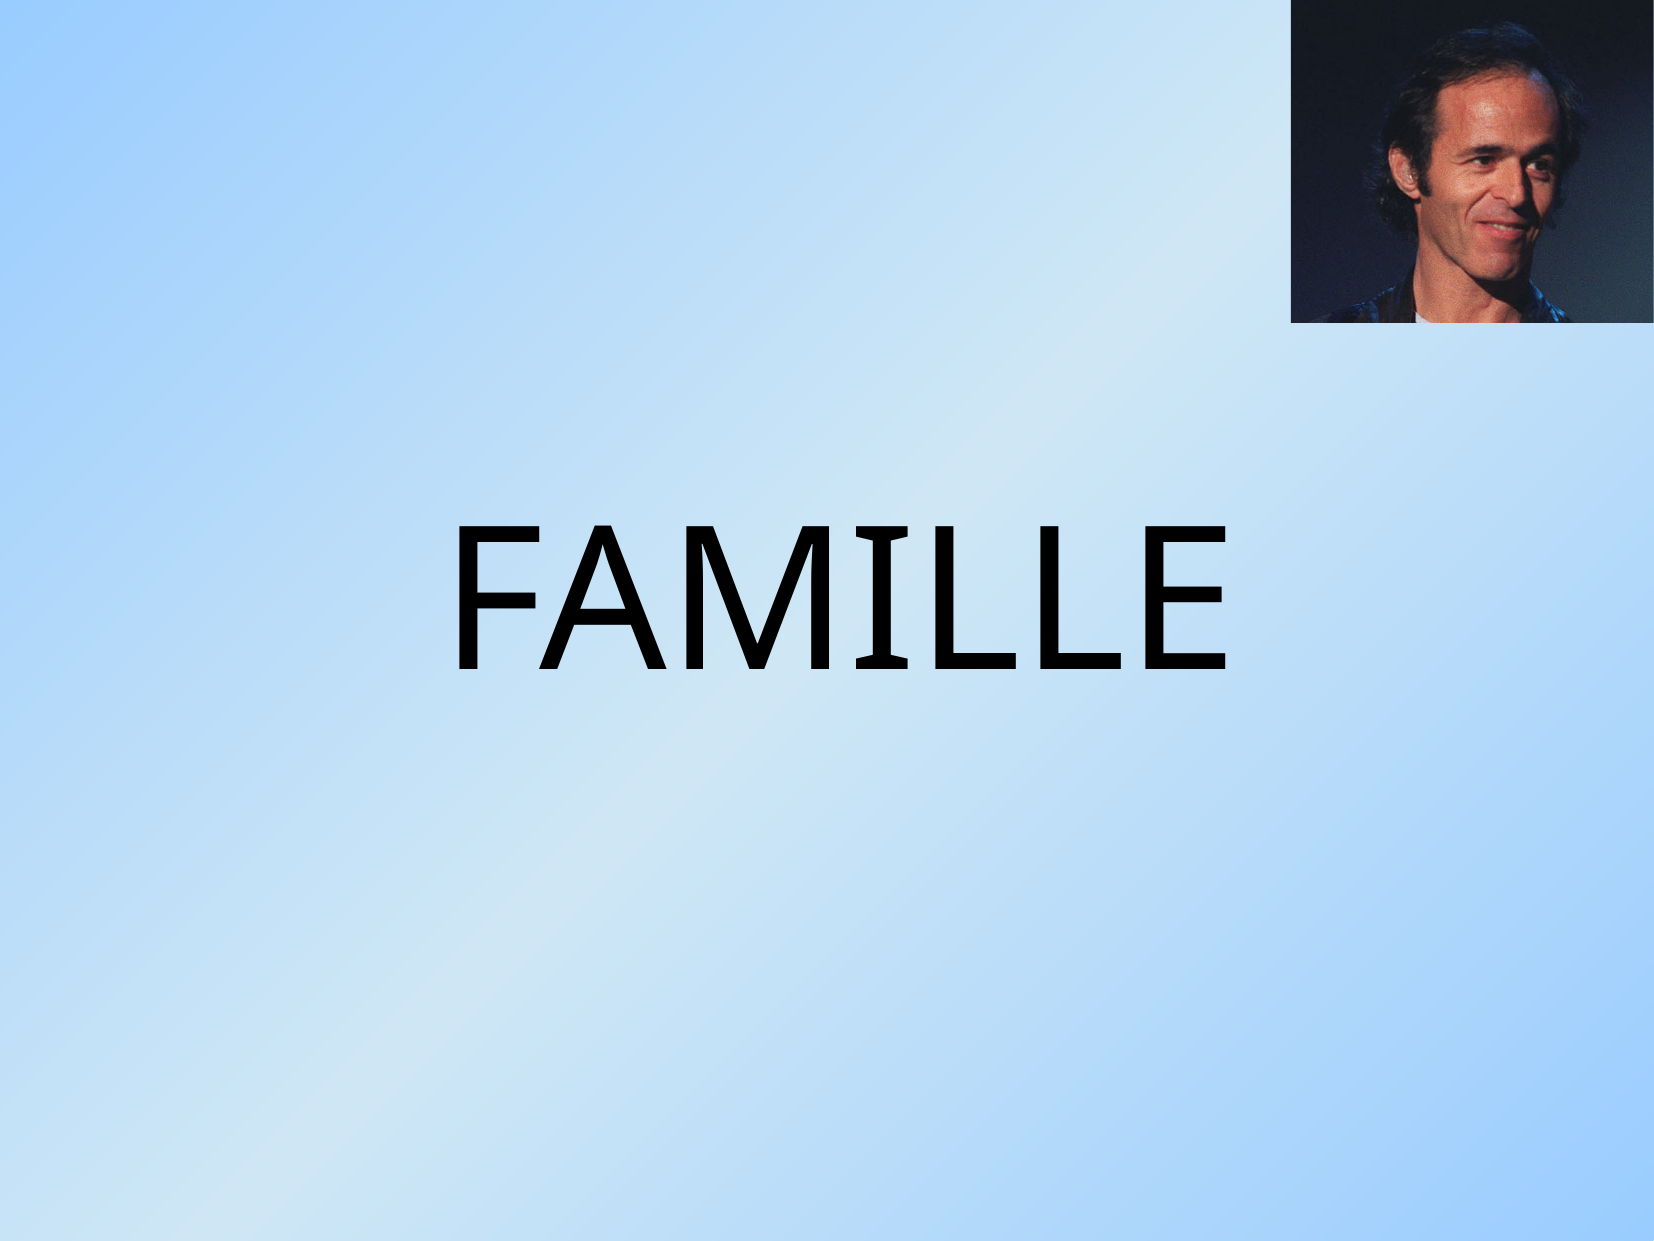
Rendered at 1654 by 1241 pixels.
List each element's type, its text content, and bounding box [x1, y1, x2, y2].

picture [1290, 0, 1654, 323]
text_box FAMILLE [425, 448, 1335, 686]
